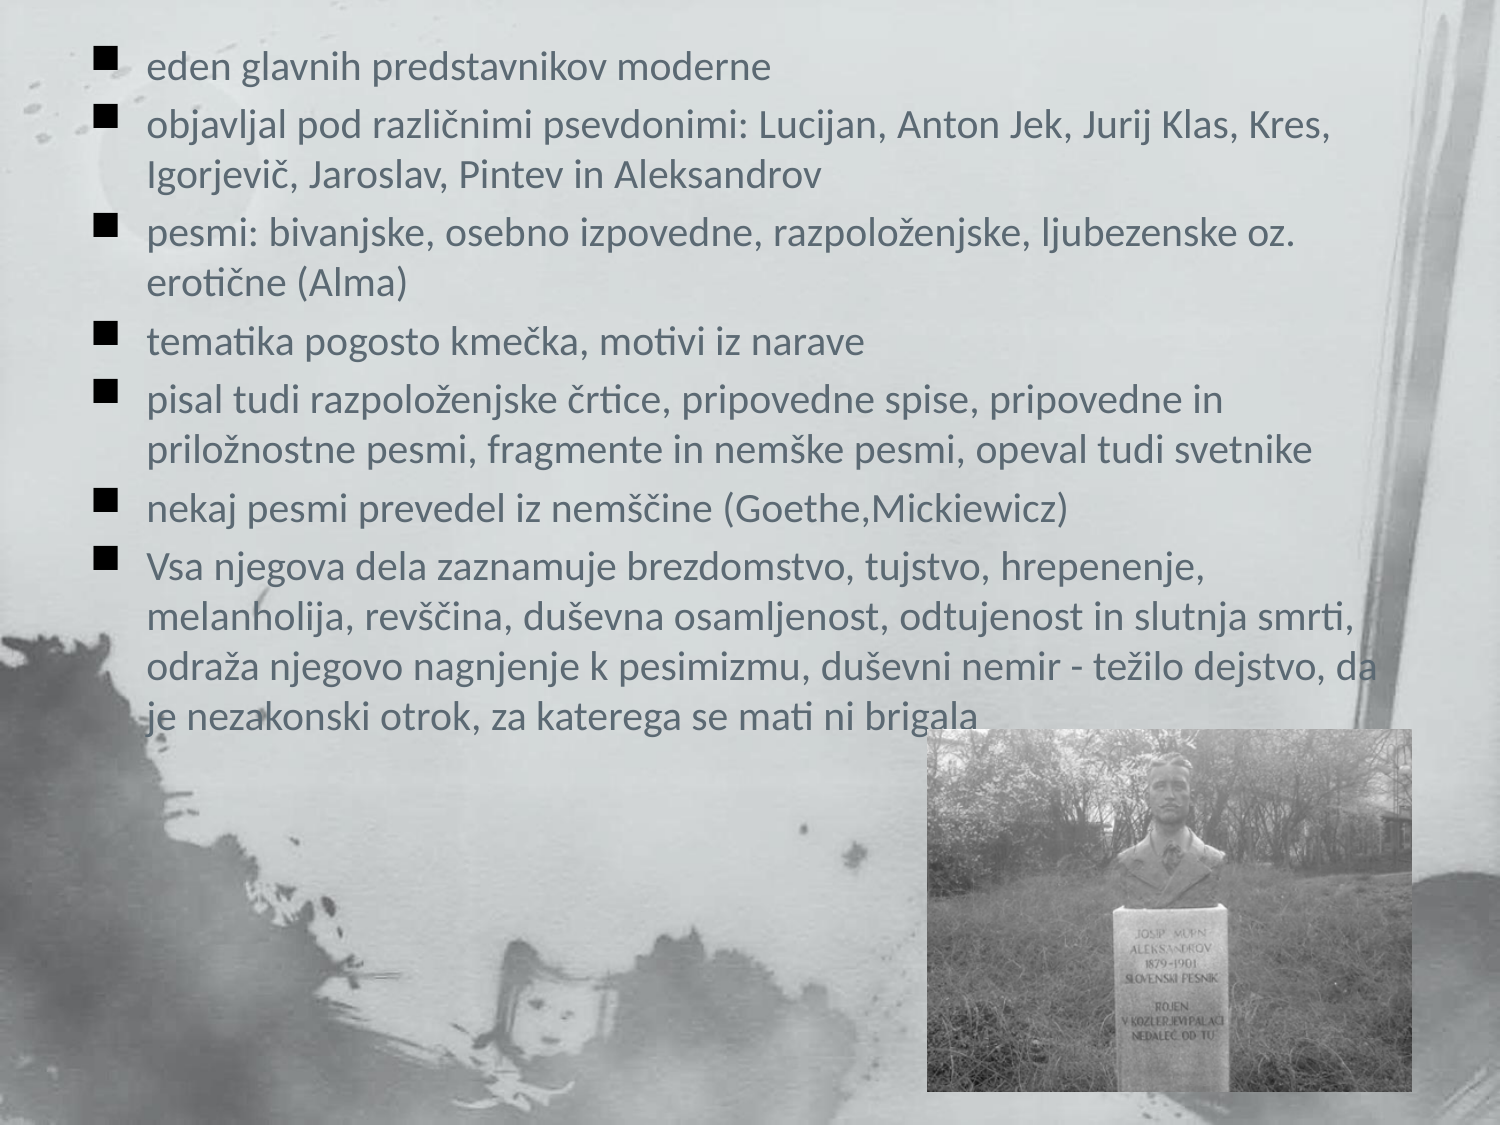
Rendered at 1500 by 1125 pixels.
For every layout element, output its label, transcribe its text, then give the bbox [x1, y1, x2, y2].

list eden glavnih predstavnikov moderne objavljal pod različnimi psevdonimi: Lucijan, Anton Jek, Jurij Klas, Kres, Igorjevič, Jaroslav, Pintev in Aleksandrov pesmi: bivanjske, osebno izpovedne, razpoloženjske, ljubezenske oz. erotične (Alma) tematika pogosto kmečka, motivi iz narave pisal tudi razpoloženjske črtice, pripovedne spise, pripovedne in priložnostne pesmi, fragmente in nemške pesmi, opeval tudi svetnike nekaj pesmi prevedel iz nemščine (Goethe,Mickiewicz) Vsa njegova dela zaznamuje brezdomstvo, tujstvo, hrepenenje, melanholija, revščina, duševna osamljenost, odtujenost in slutnja smrti, odraža njegovo nagnjenje k pesimizmu, duševni nemir - težilo dejstvo, da je nezakonski otrok, za katerega se mati ni brigala [75, 31, 1425, 764]
picture [0, 0, 1500, 1125]
